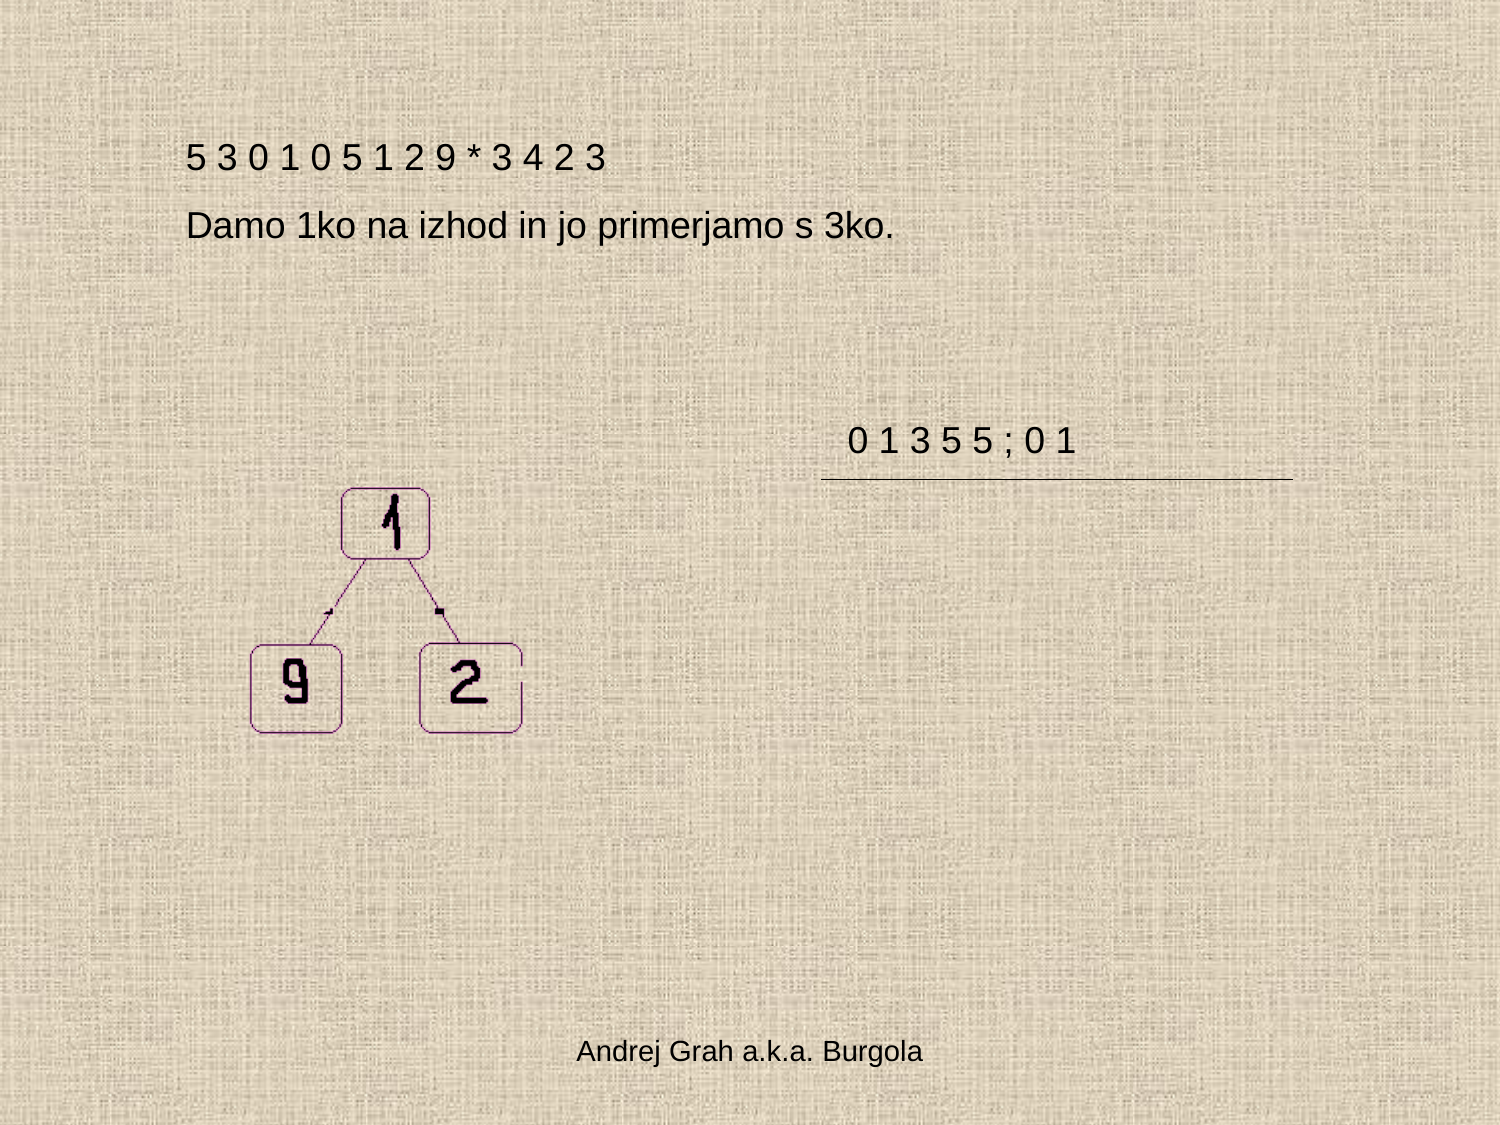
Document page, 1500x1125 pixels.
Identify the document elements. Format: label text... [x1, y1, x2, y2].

text_box Andrej Grah a.k.a. Burgola [512, 1024, 988, 1103]
text_box 5 3 0 1 0 5 1 2 9 * 3 4 2 3 Damo 1ko na izhod in jo primerjamo s 3ko. [171, 125, 1235, 255]
picture [0, 0, 1500, 1125]
text_box 0 1 3 5 5 ; 0 1 [832, 408, 1258, 470]
